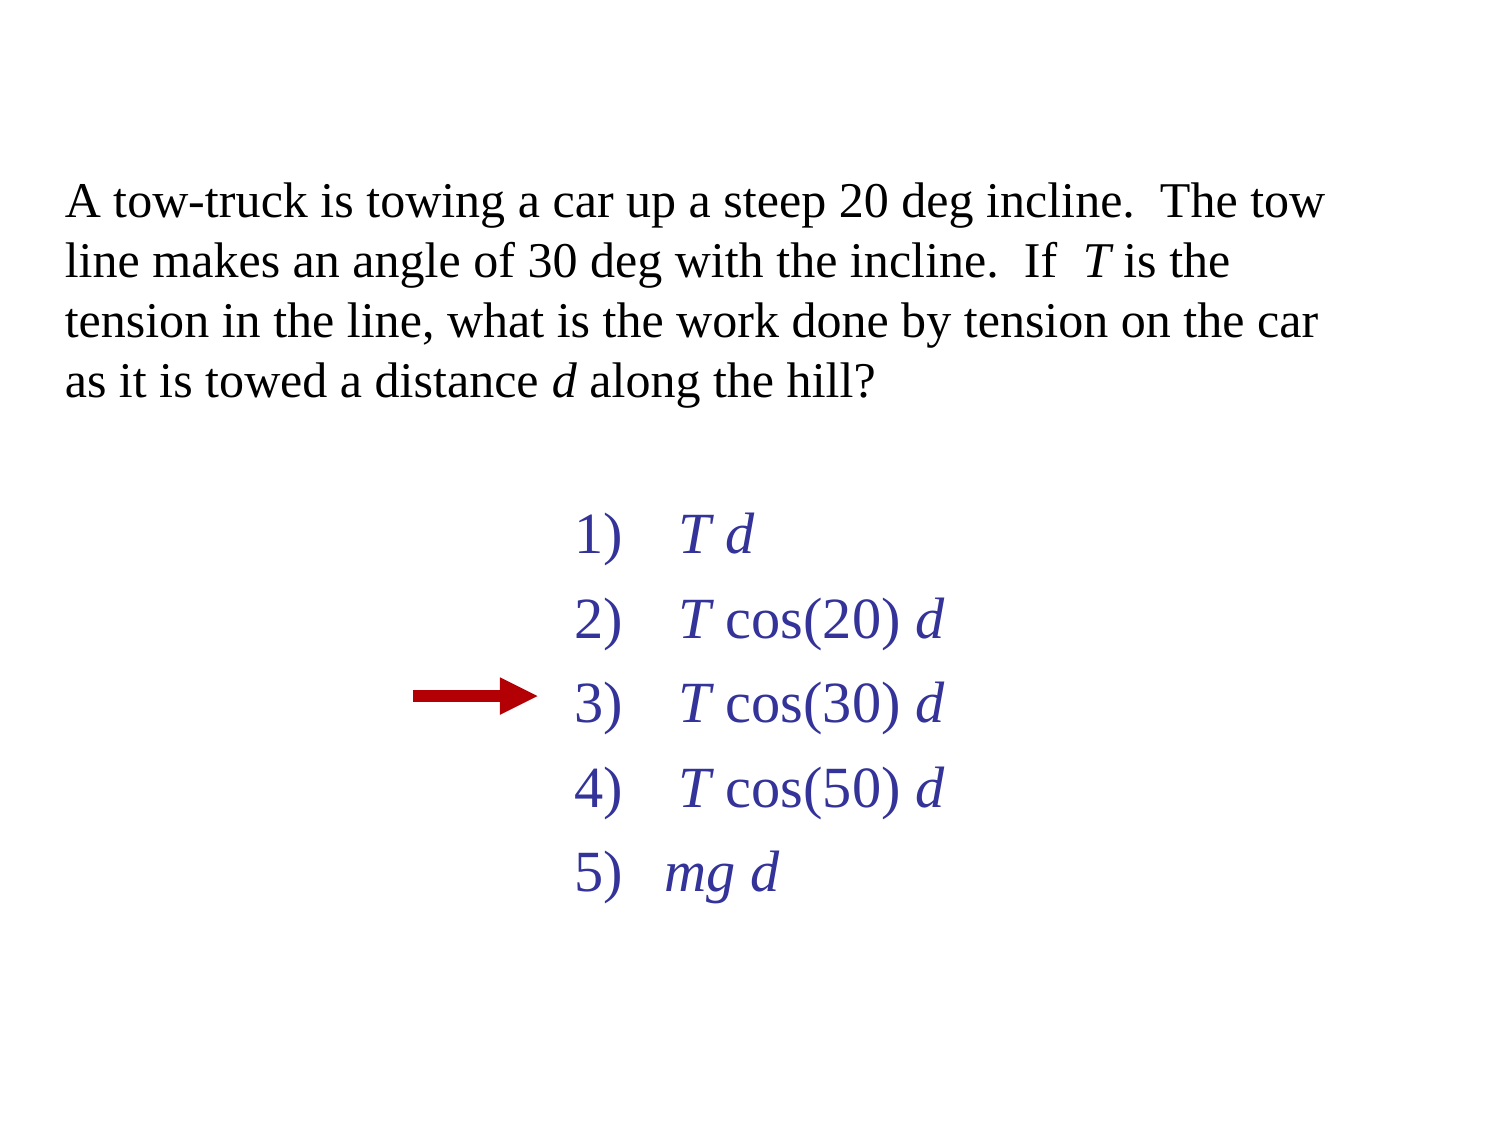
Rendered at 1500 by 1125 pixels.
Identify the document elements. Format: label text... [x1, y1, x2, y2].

text_box T d T cos(20) d T cos(30) d T cos(50) d mg d [560, 487, 960, 911]
text_box A tow-truck is towing a car up a steep 20 deg incline. The tow line makes an angle of 30 deg with the incline. If T is the tension in the line, what is the work done by tension on the car as it is towed a distance d along the hill? [50, 49, 1388, 525]
